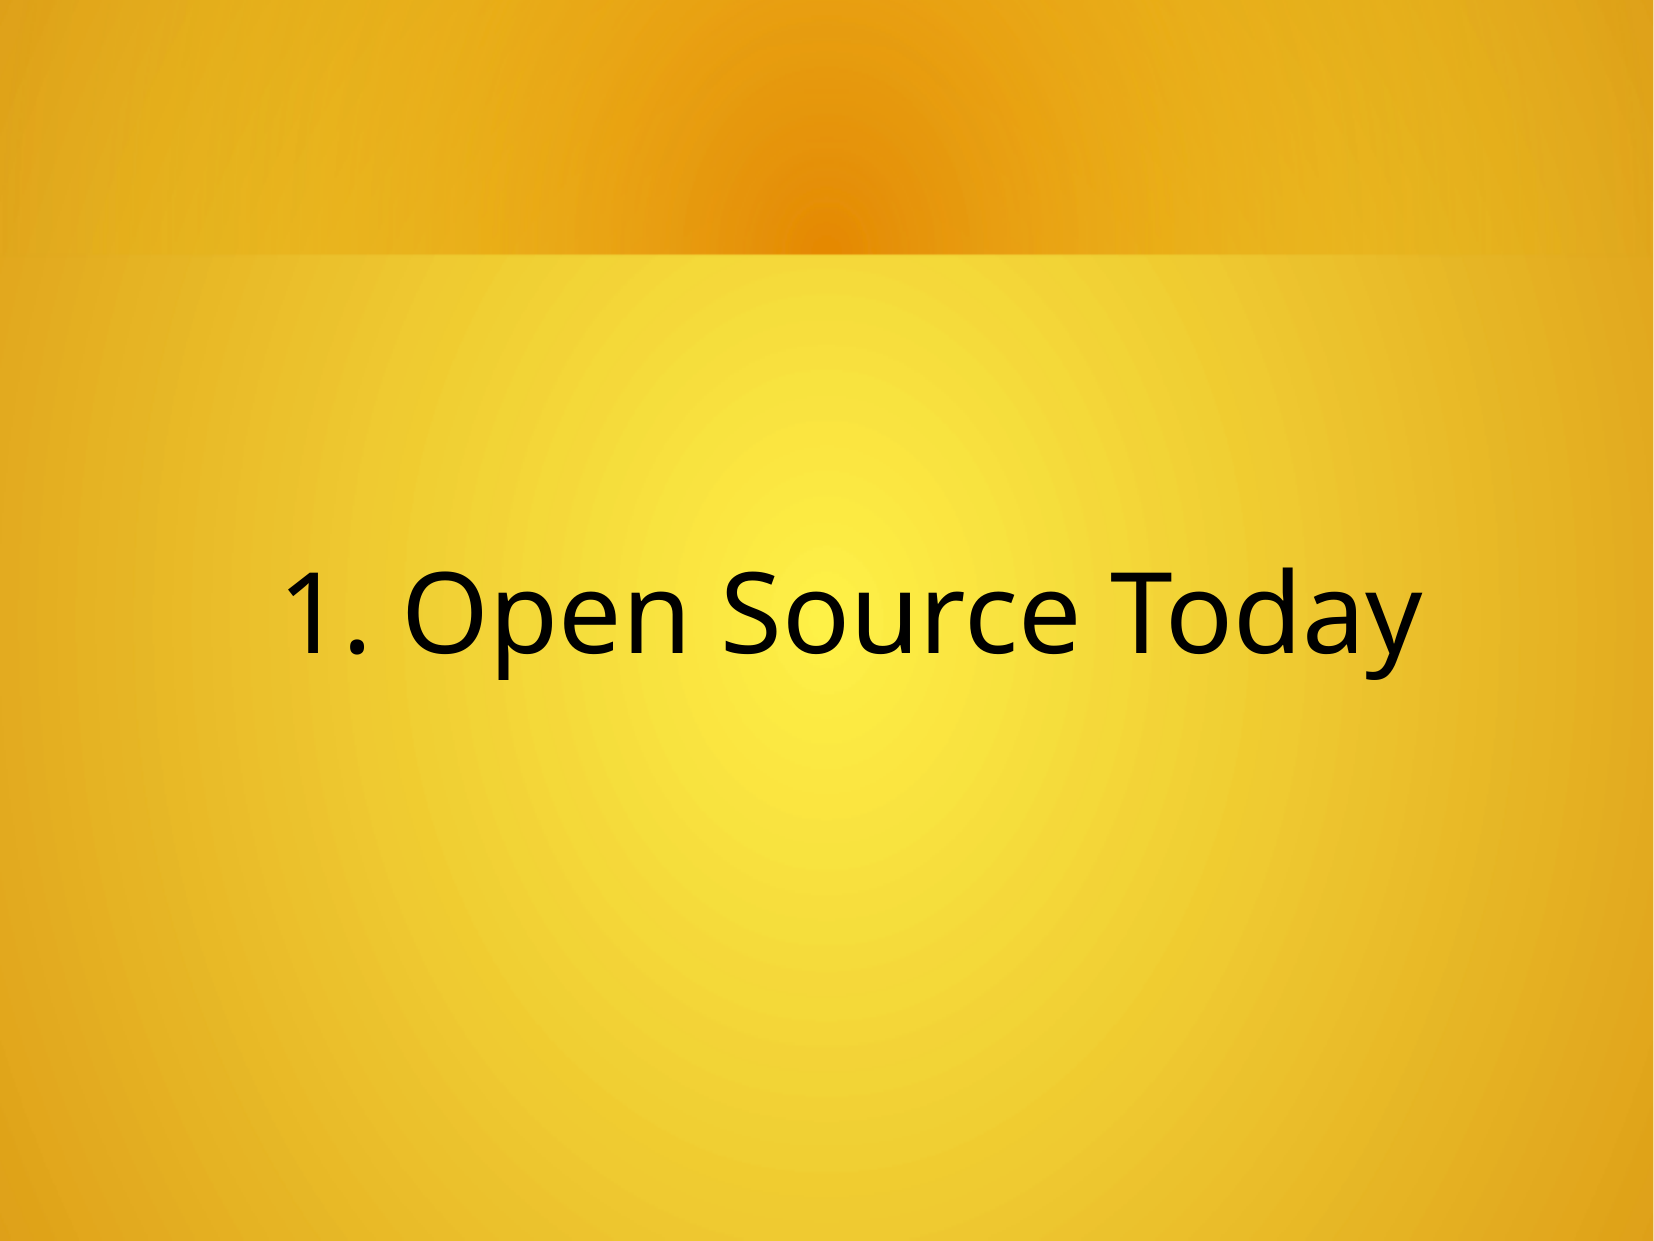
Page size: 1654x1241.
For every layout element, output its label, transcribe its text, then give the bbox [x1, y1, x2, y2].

picture [0, 0, 1654, 1241]
subtitle 1. Open Source Today [86, 123, 1576, 1096]
